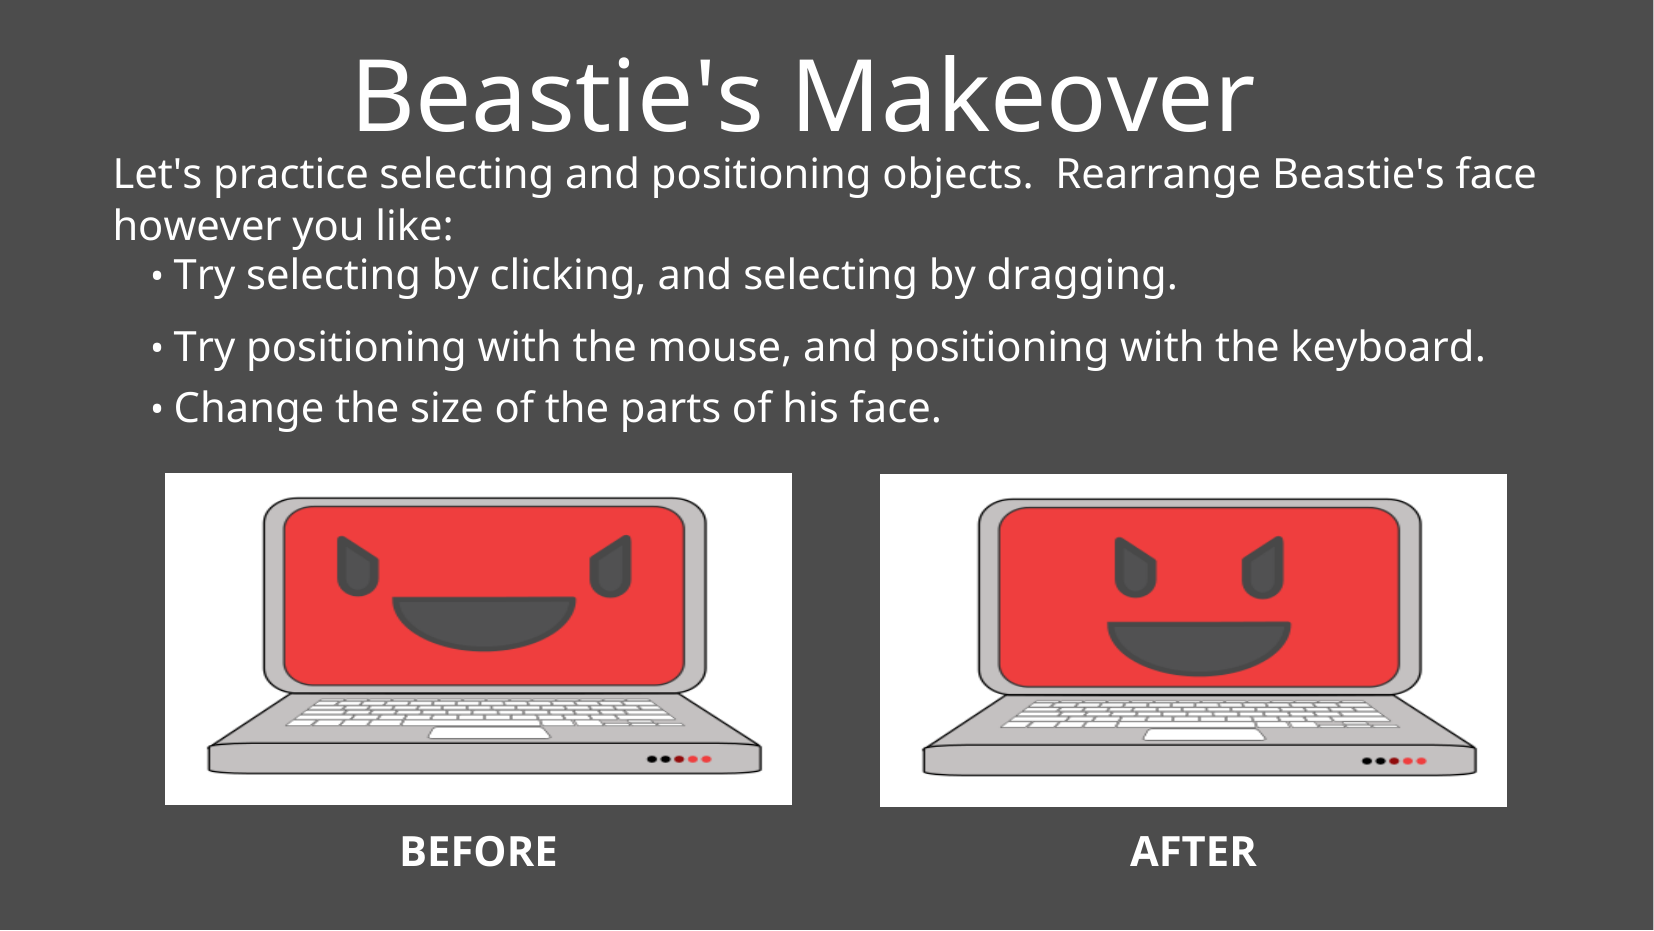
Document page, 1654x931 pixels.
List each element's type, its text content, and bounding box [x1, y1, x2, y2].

picture [880, 474, 1507, 807]
title Let's practice selecting and positioning objects. Rearrange Beastie's face however you like: [112, 128, 1576, 270]
title BEFORE [178, 820, 779, 882]
title Beastie's Makeover [53, 4, 1554, 202]
picture [165, 473, 792, 805]
title • Try selecting by clicking, and selecting by dragging. • Try positioning with the mouse, and positioning with the keyboard. • Change the size of the parts of his face. [150, 242, 1613, 439]
title AFTER [893, 820, 1494, 882]
